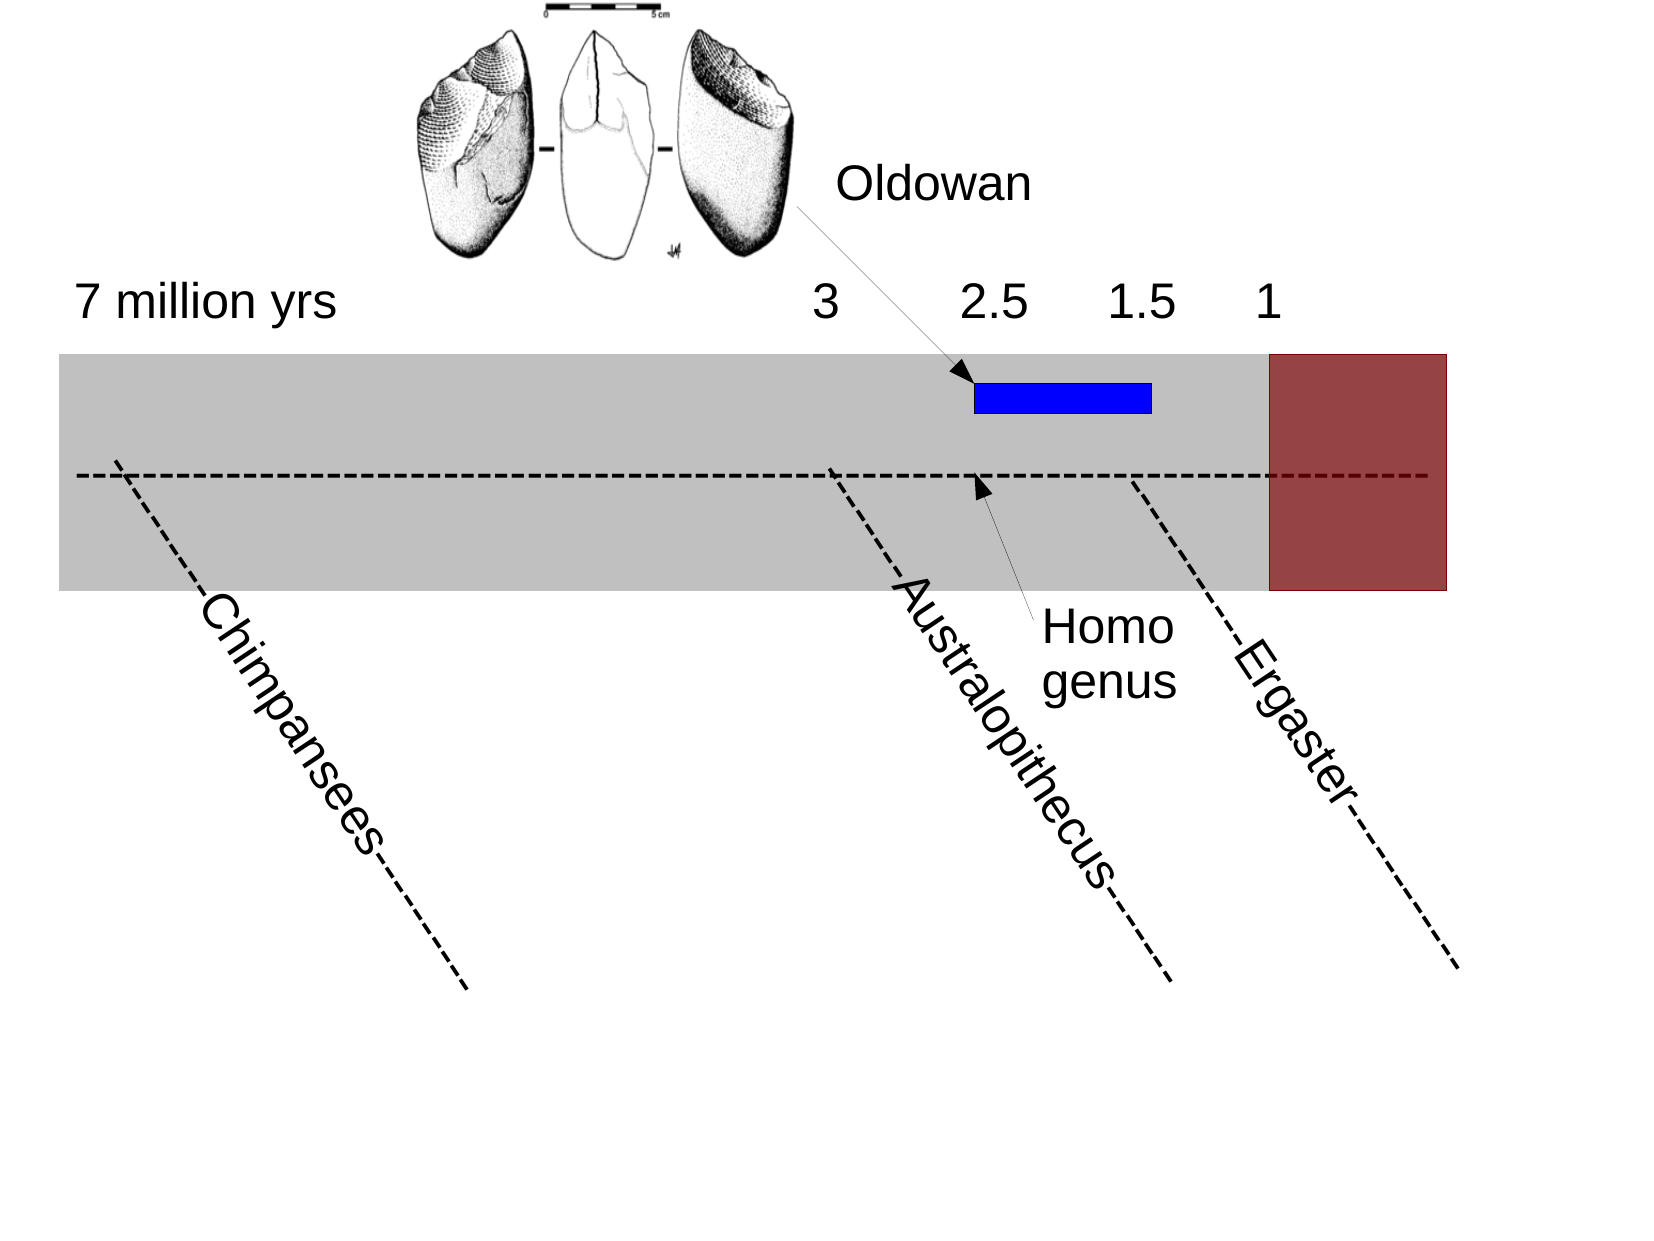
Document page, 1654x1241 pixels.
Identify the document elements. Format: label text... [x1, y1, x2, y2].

picture [413, 0, 798, 266]
text_box Homo genus [1026, 590, 1211, 717]
text_box --------------------------------------------------------------------------------- [59, 354, 1269, 591]
text_box 7 million yrs 3 2.5 1.5 1 [857, 265, 1447, 337]
text_box [974, 383, 1152, 414]
text_box 7 million yrs 3 2.5 1.5 1 [59, 265, 926, 337]
text_box Oldowan [820, 147, 1048, 219]
text_box [1269, 354, 1447, 591]
